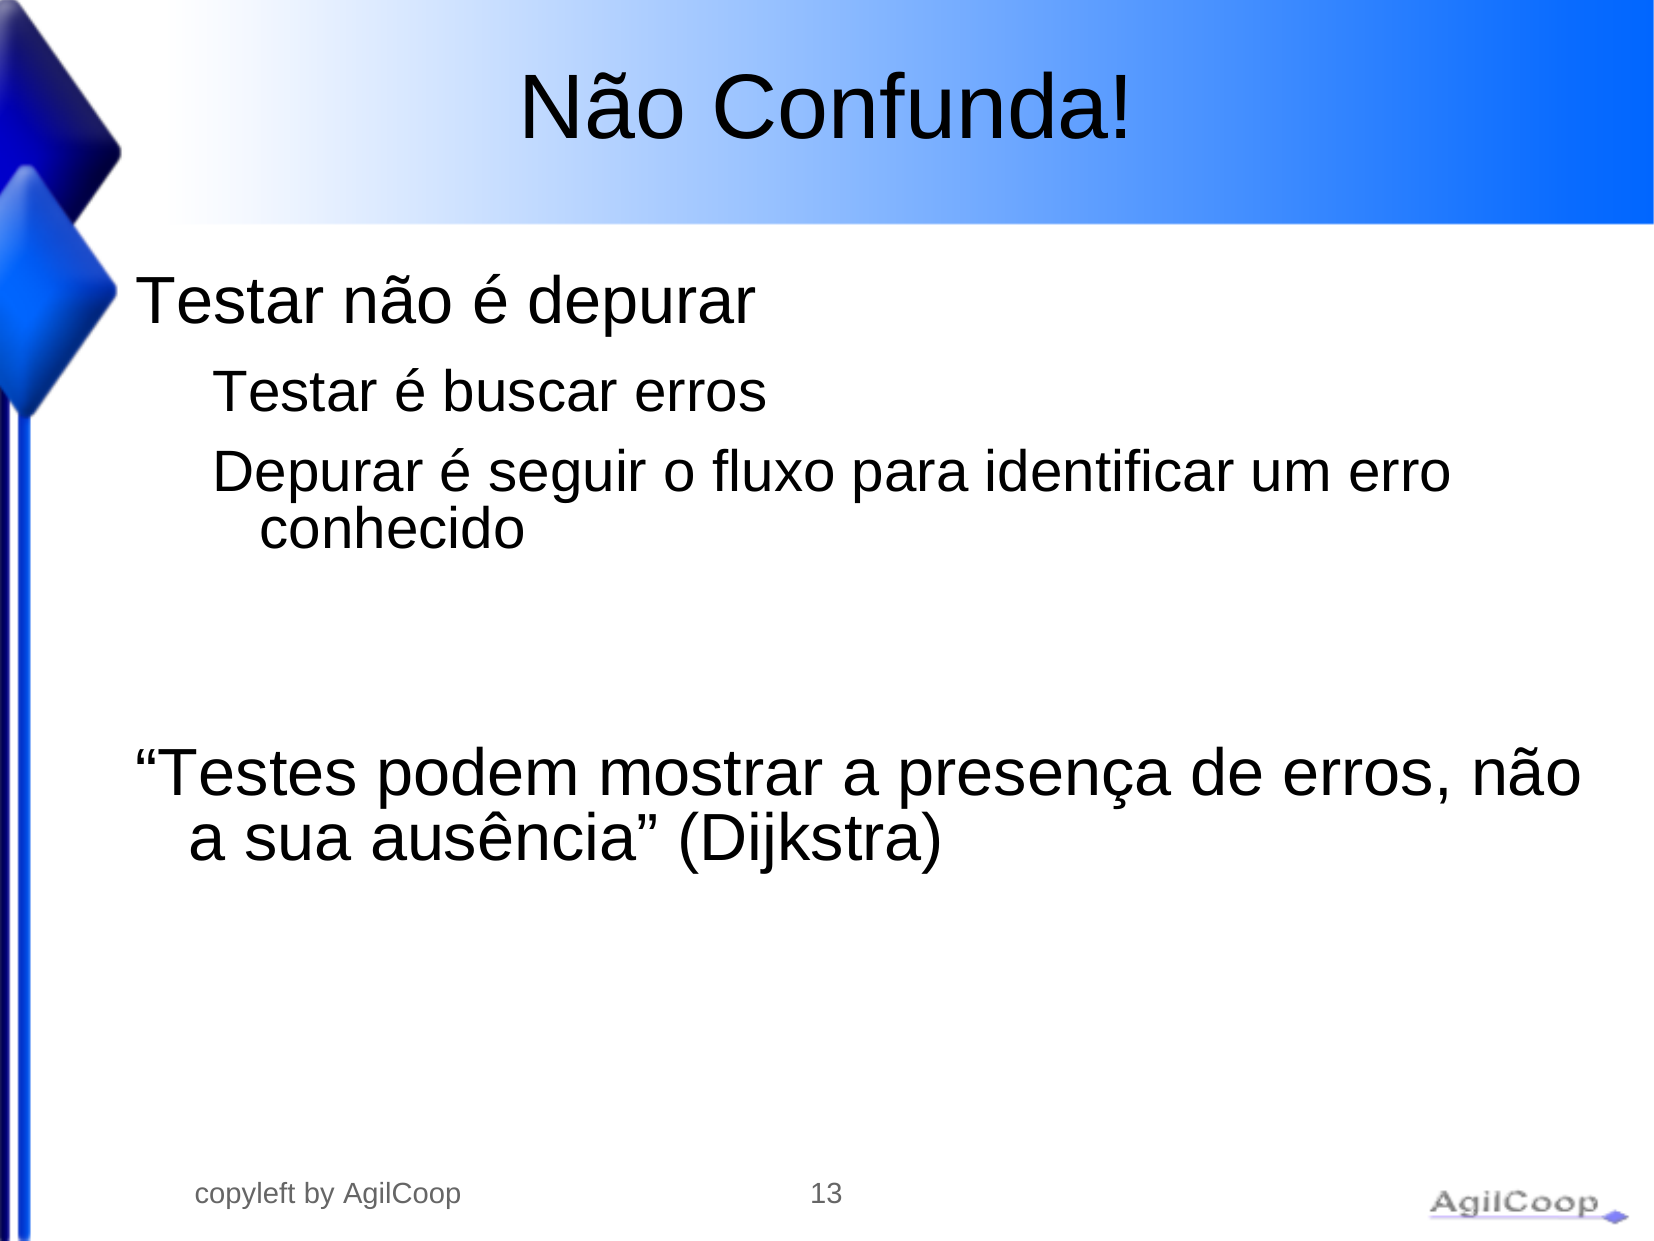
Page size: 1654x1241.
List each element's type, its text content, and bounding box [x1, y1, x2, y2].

list Testar não é depurar Testar é buscar erros Depurar é seguir o fluxo para identificar um erro conhecido “Testes podem mostrar a presença de erros, não a sua ausência” (Dijkstra) [118, 271, 1607, 910]
title Não Confunda! [82, 60, 1571, 163]
picture [0, 0, 1654, 1241]
